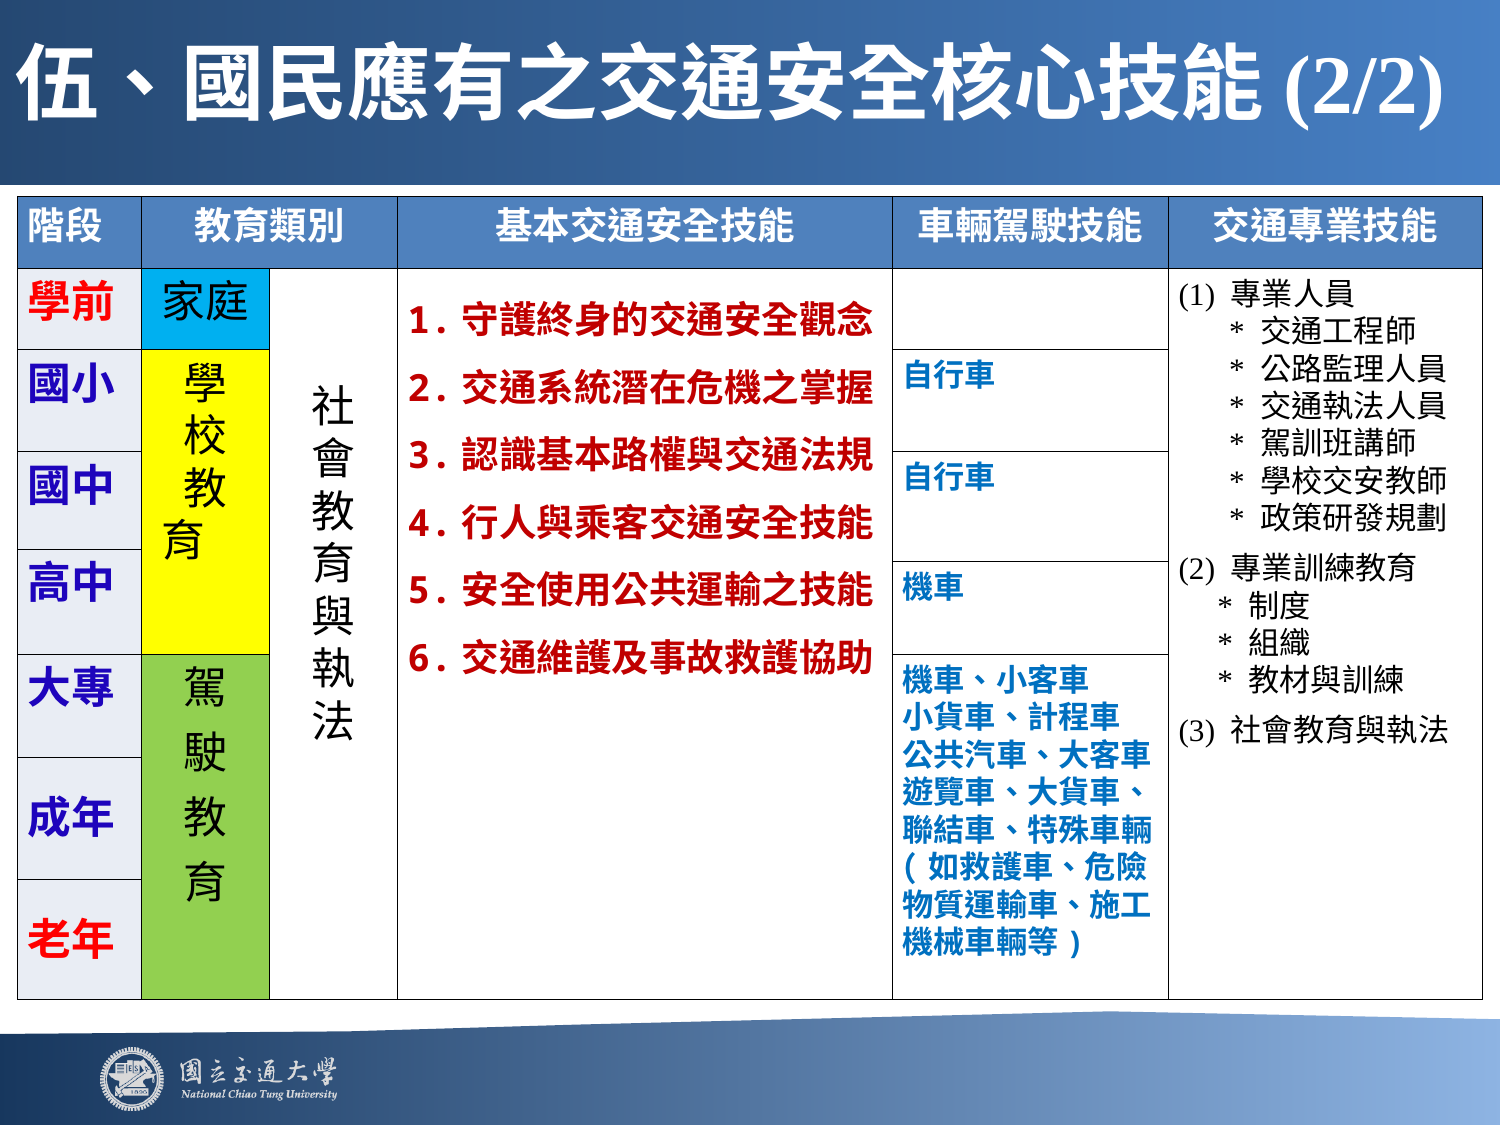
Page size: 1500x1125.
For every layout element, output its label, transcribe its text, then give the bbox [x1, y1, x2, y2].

table_cell 學前 [18, 269, 141, 349]
table_header 基本交通安全技能 [398, 197, 892, 268]
table_cell 機車、小客車 小貨車、計程車 公共汽車、大客車遊覽車、大貨車、聯結車、特殊車輛(如救護車、危險物質運輸車、施工機械車輛等) [893, 655, 1168, 999]
table_header 車輛駕駛技能 [893, 197, 1168, 268]
title 伍、國民應有之交通安全核心技能(2/2) [0, 0, 1483, 161]
table_cell 國小 [18, 350, 141, 451]
table_cell 機車 [893, 562, 1168, 654]
table_cell 社 會 教 育 與 執 法 [270, 269, 397, 999]
table_cell 自行車 [893, 350, 1168, 451]
table_header 交通專業技能 [1169, 197, 1482, 268]
table_header 教育類別 [142, 197, 397, 268]
table_cell 大專 [18, 655, 141, 757]
table_cell 駕 駛 教 育 [142, 655, 269, 999]
table_cell 國中 [18, 452, 141, 549]
table_cell 成年 [18, 758, 141, 879]
table_cell (1) 專業人員 * 交通工程師 * 公路監理人員 * 交通執法人員 * 駕訓班講師 * 學校交安教師 * 政策研發規劃 (2) 專業訓練教育 * 制度 * 組織 * 教材與訓練 (3) 社會教育與執法 [1169, 269, 1482, 999]
table_cell 高中 [18, 550, 141, 654]
table_cell 1.守護終身的交通安全觀念 2.交通系統潛在危機之掌握 3.認識基本路權與交通法規 4.行人與乘客交通安全技能 5.安全使用公共運輸之技能 6.交通維護及事故救護協助 [398, 269, 892, 999]
table_cell 自行車 [893, 452, 1168, 561]
table_cell [893, 269, 1168, 349]
table_header 階段 [18, 197, 141, 268]
table_cell 學 校 教 育 [142, 350, 269, 654]
table_cell 老年 [18, 880, 141, 999]
table_cell 家庭 [142, 269, 269, 349]
